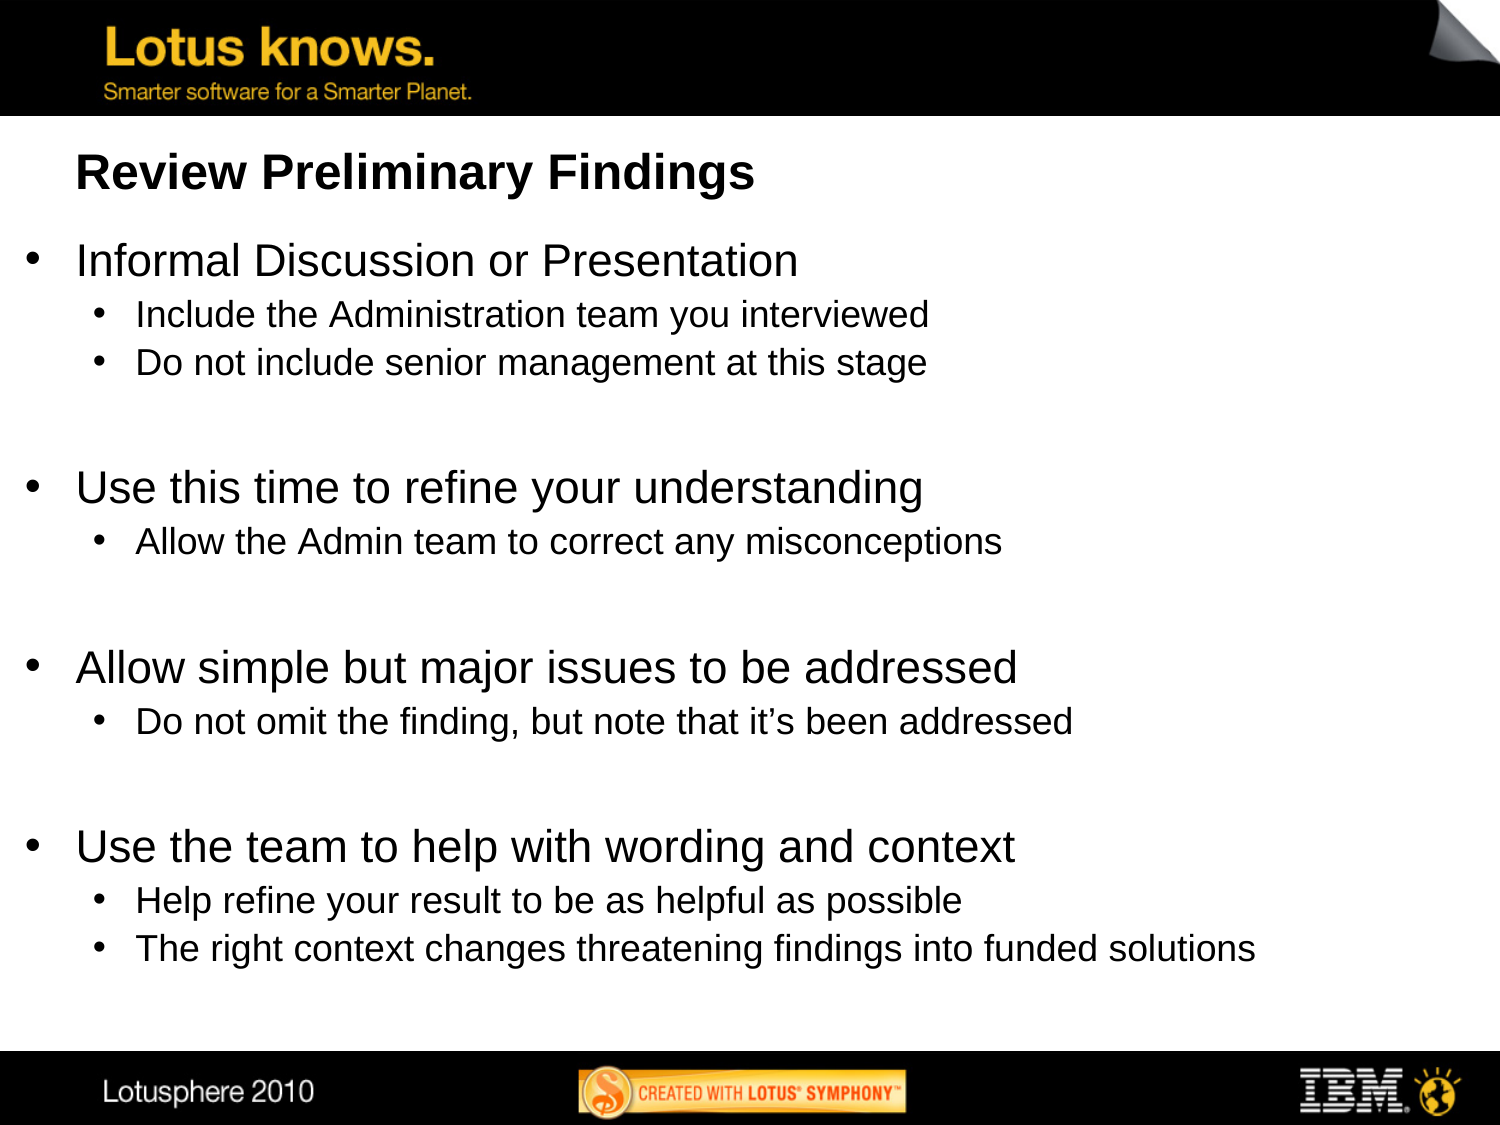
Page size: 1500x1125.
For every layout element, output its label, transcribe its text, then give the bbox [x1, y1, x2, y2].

list Informal Discussion or Presentation Include the Administration team you interviewed Do not include senior management at this stage Use this time to refine your understanding Allow the Admin team to correct any misconceptions Allow simple but major issues to be addressed Do not omit the finding, but note that it’s been addressed Use the team to help with wording and context Help refine your result to be as helpful as possible The right context changes threatening findings into funded solutions [24, 237, 1476, 1026]
picture [0, 1053, 1500, 1125]
picture [0, 0, 1500, 114]
title Review Preliminary Findings [74, 137, 1475, 200]
